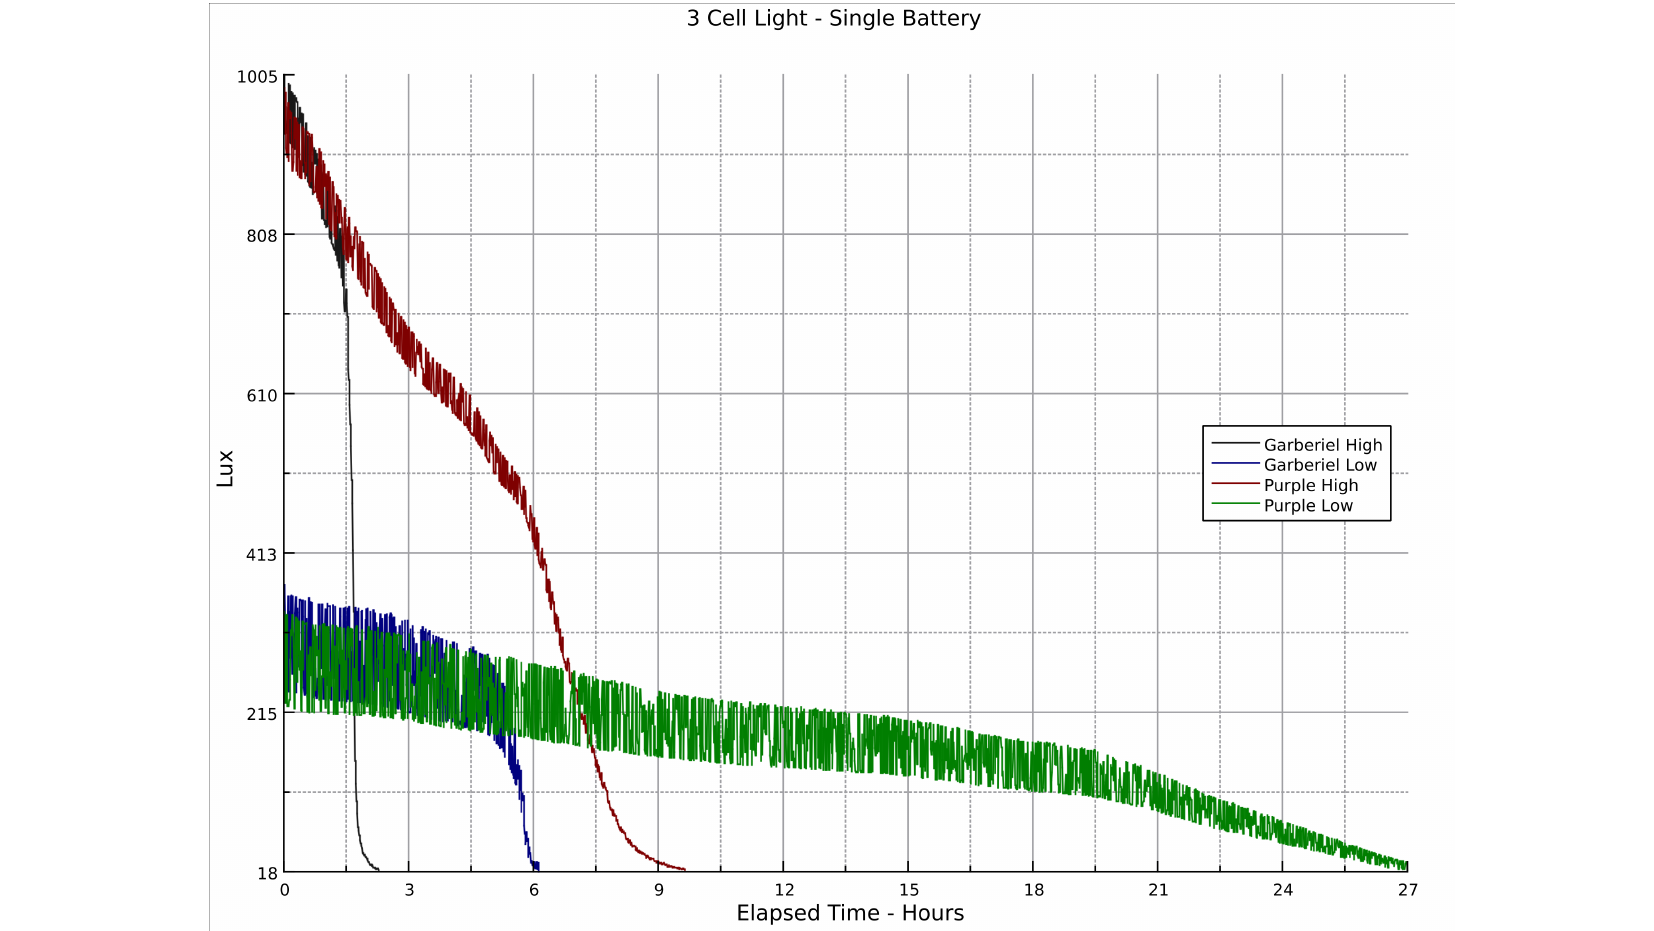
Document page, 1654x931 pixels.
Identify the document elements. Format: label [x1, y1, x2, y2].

picture [209, 3, 1455, 931]
